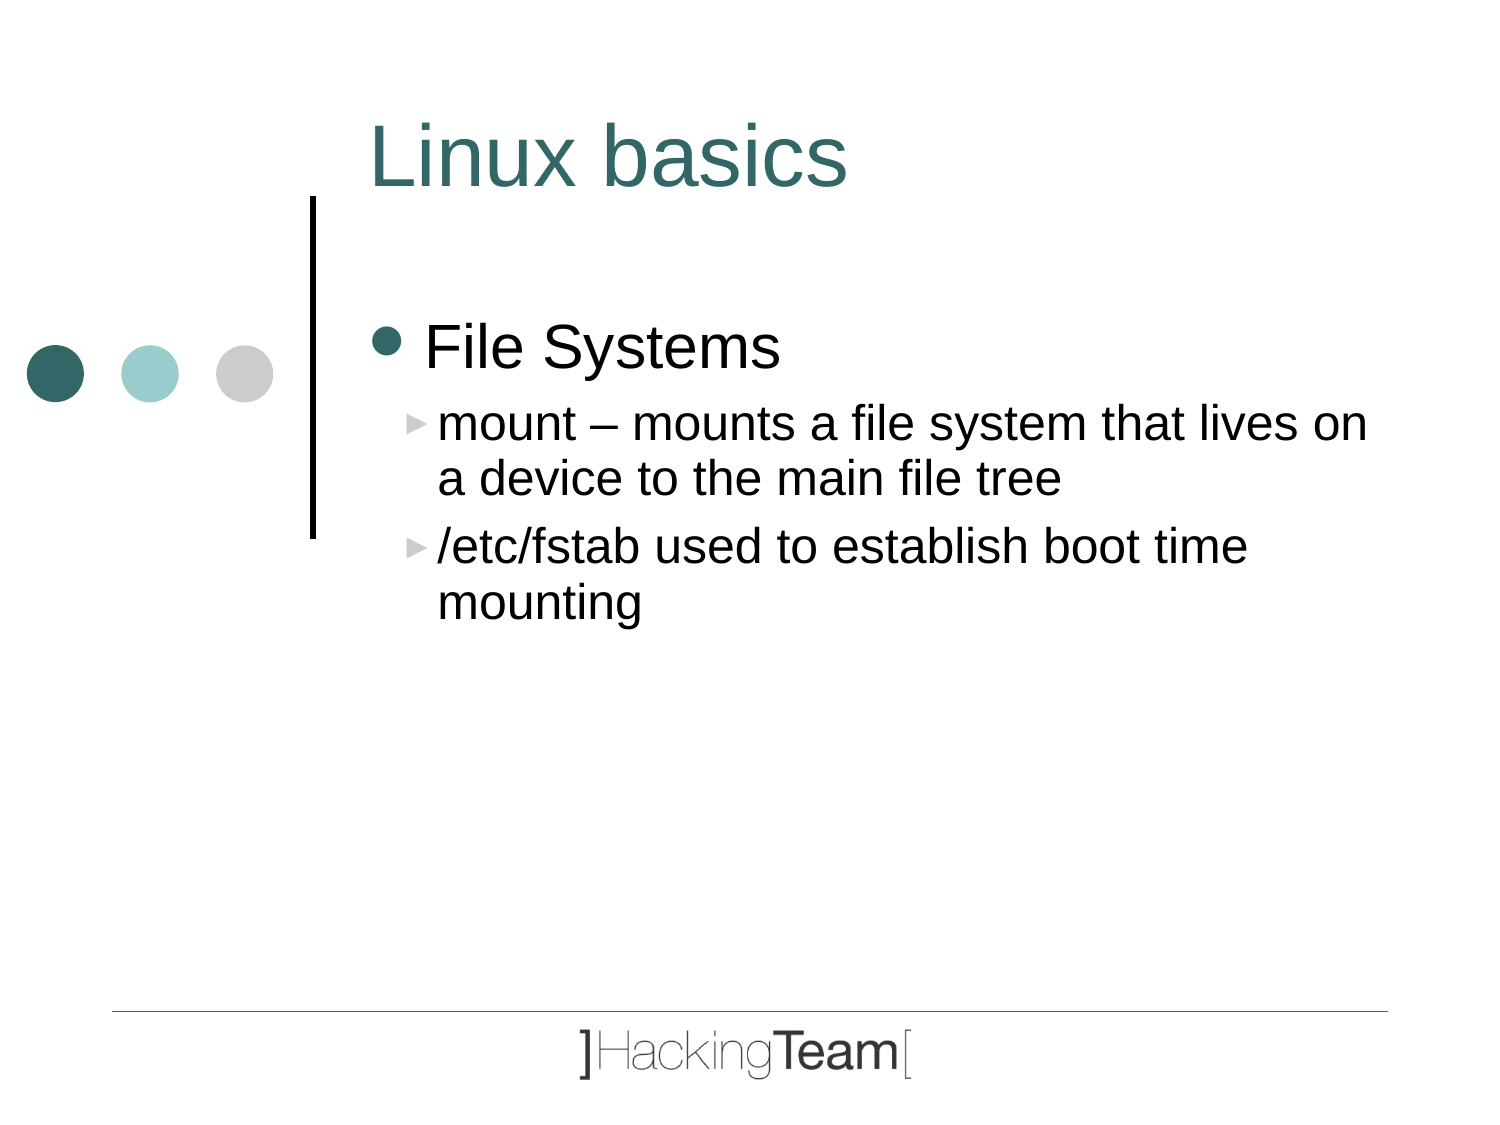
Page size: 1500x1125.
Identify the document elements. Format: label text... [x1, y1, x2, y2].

picture [574, 1041, 916, 1084]
list File Systems mount – mounts a file system that lives on a device to the main file tree /etc/fstab used to establish boot time mounting [249, 312, 1401, 1041]
title Linux basics [249, 38, 1401, 275]
